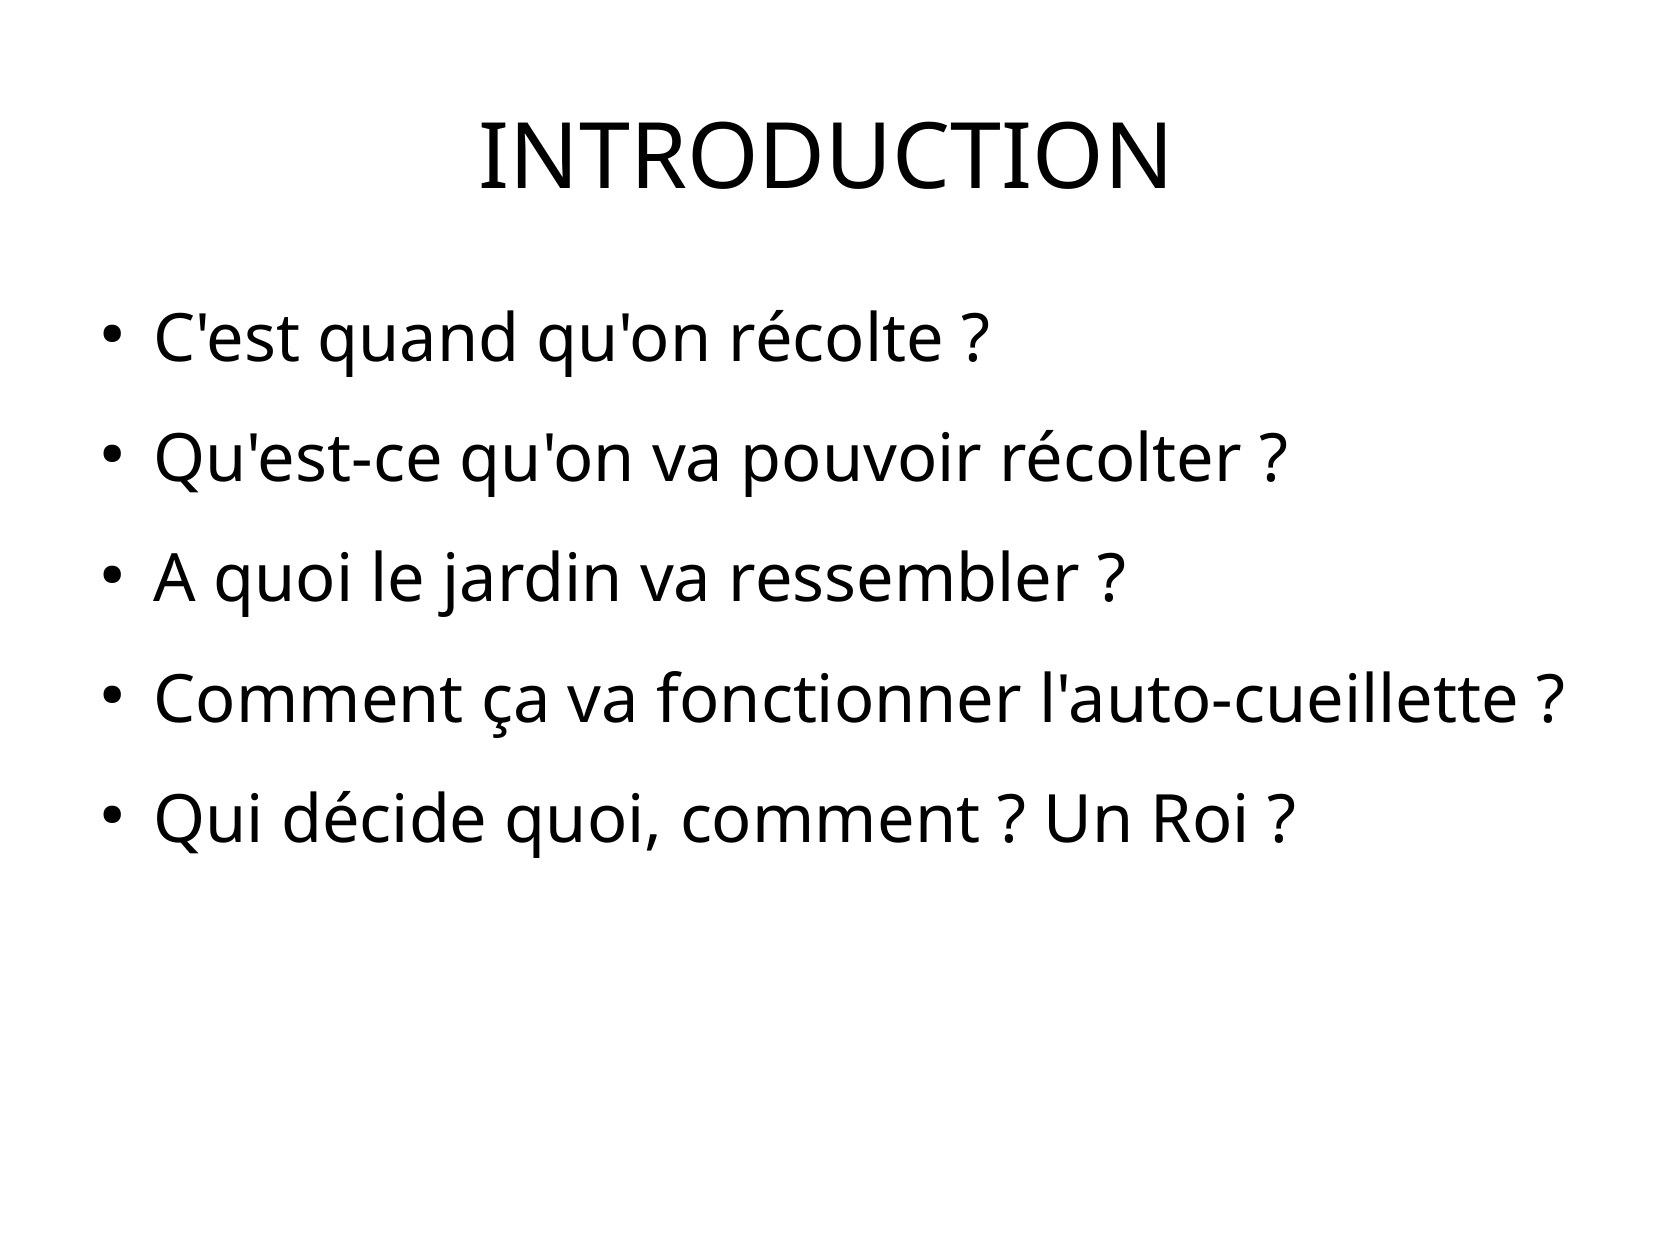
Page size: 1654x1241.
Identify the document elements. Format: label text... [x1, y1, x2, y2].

list C'est quand qu'on récolte ? Qu'est-ce qu'on va pouvoir récolter ? A quoi le jardin va ressembler ? Comment ça va fonctionner l'auto-cueillette ? Qui décide quoi, comment ? Un Roi ? [82, 290, 1571, 1109]
title INTRODUCTION [82, 49, 1571, 257]
